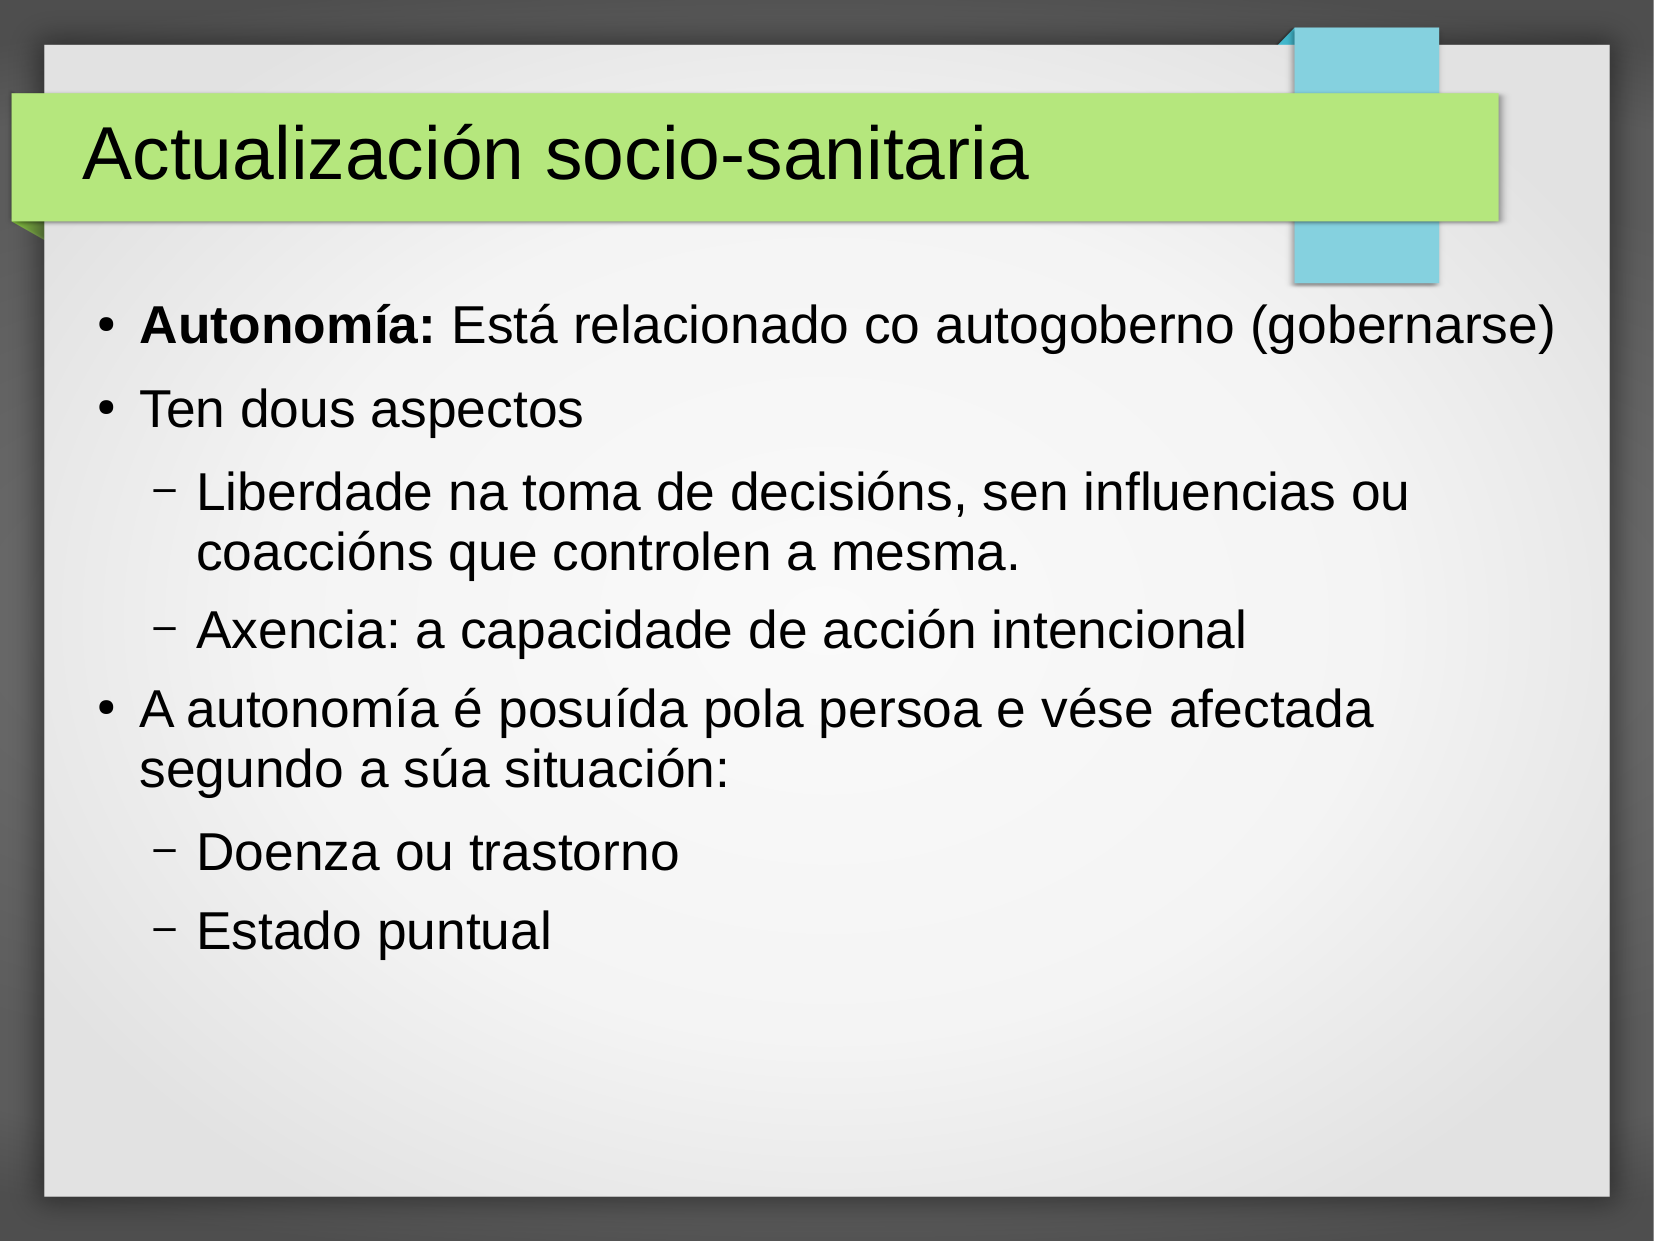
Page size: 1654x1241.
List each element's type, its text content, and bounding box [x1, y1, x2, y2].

title Actualización socio-sanitaria [82, 94, 1264, 213]
picture [0, 0, 1654, 1241]
list Autonomía: Está relacionado co autogoberno (gobernarse) Ten dous aspectos Liberdade na toma de decisións, sen influencias ou coaccións que controlen a mesma. Axencia: a capacidade de acción intencional A autonomía é posuída pola persoa e vése afectada segundo a súa situación: Doenza ou trastorno Estado puntual [82, 295, 1571, 1015]
